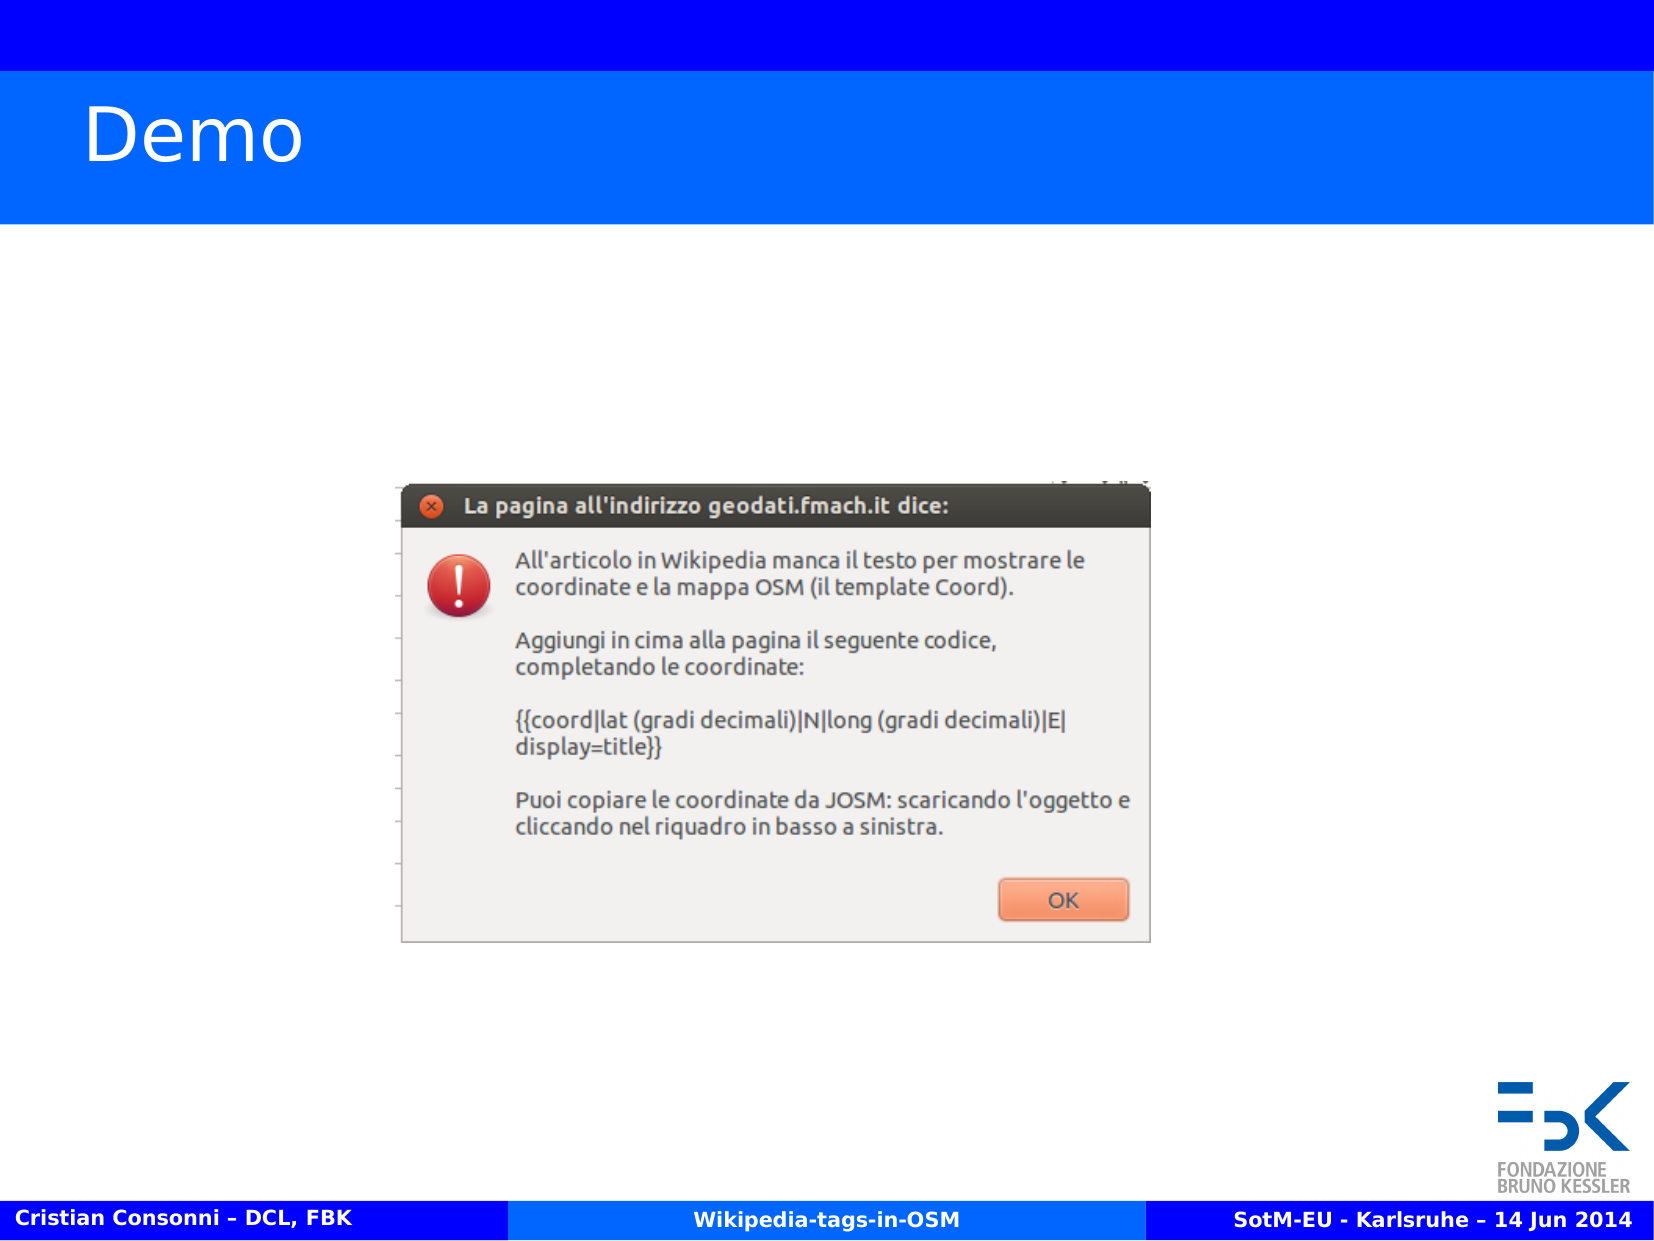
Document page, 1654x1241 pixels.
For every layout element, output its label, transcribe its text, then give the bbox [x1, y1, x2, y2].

picture [395, 481, 1151, 943]
picture [1498, 1082, 1630, 1193]
title Demo [82, 92, 1571, 180]
